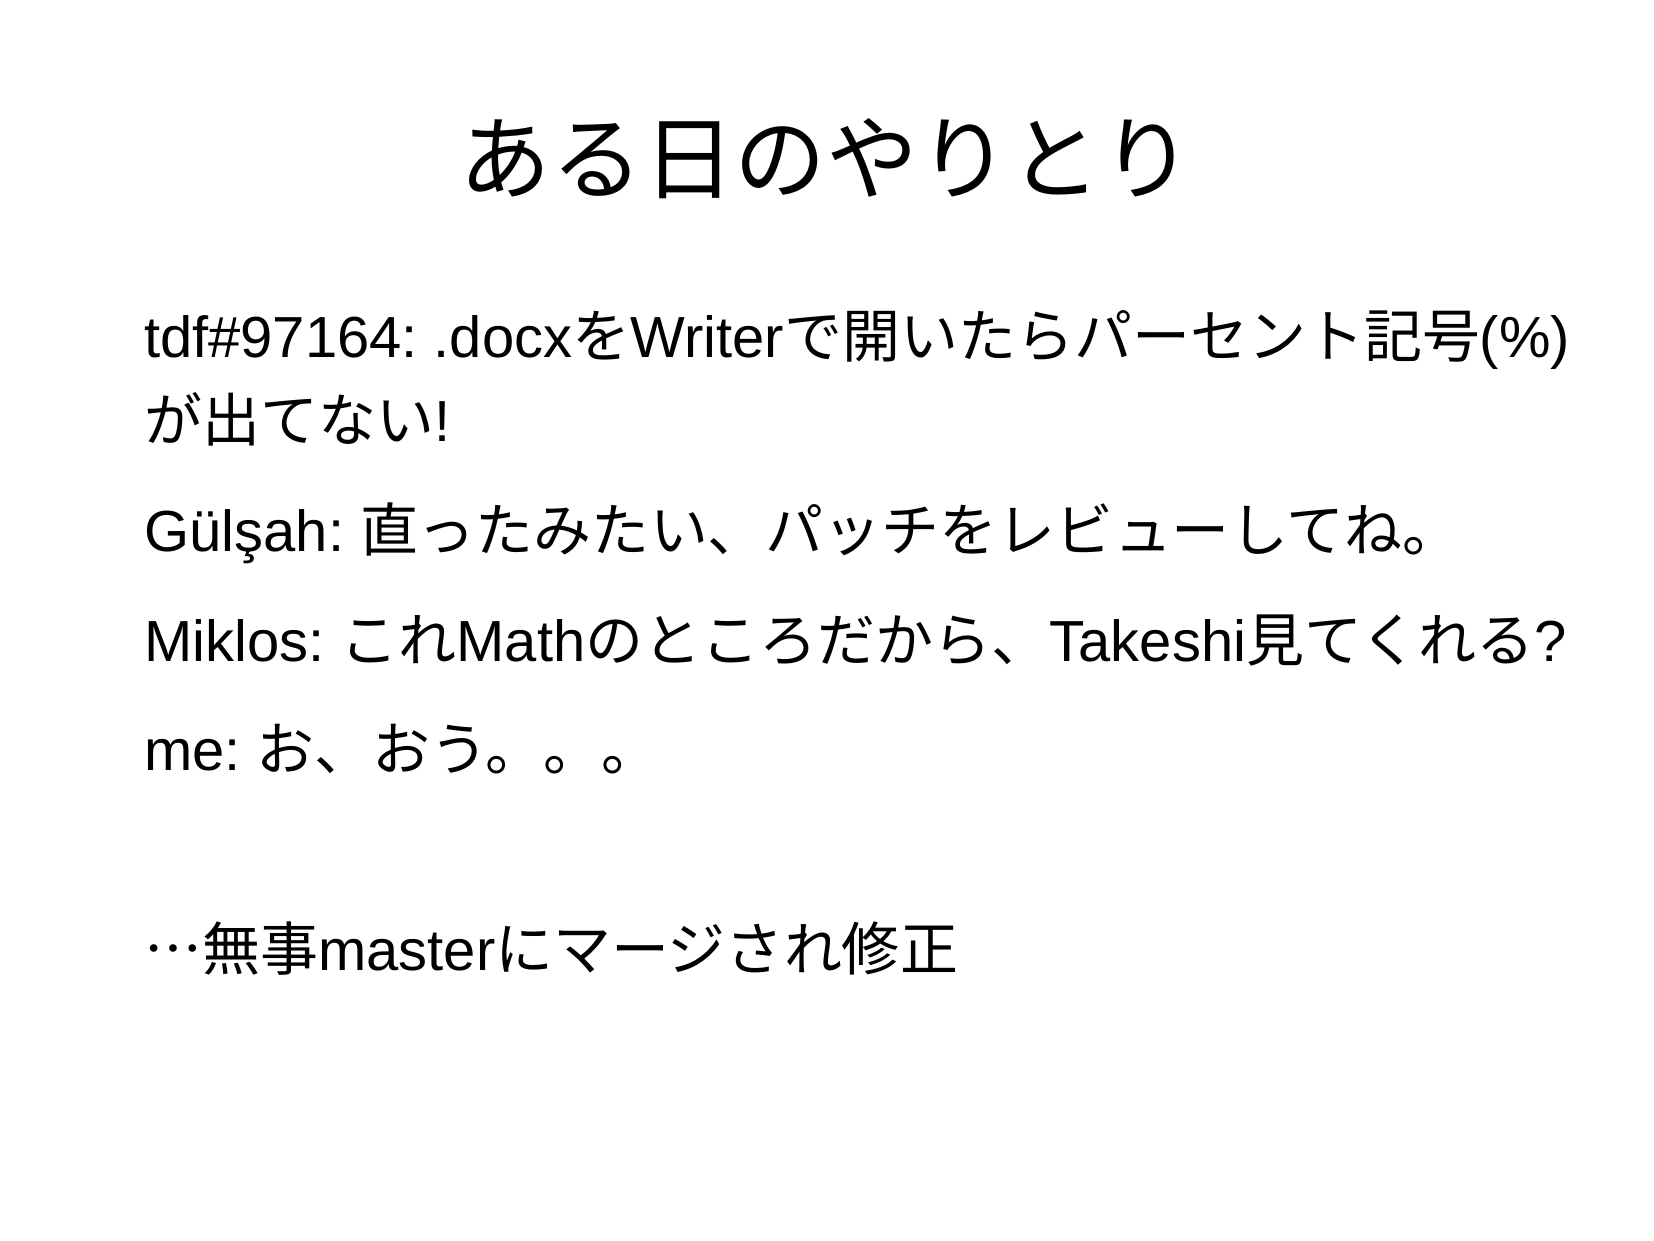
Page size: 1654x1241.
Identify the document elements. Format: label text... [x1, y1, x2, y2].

list tdf#97164: .docxをWriterで開いたらパーセント記号(%)が出てない! Gülşah: 直ったみたい、パッチをレビューしてね。 Miklos: これMathのところだから、Takeshi見てくれる? me: お、おう。。。 …無事masterにマージされ修正 [82, 290, 1571, 1010]
title ある日のやりとり [82, 49, 1571, 257]
